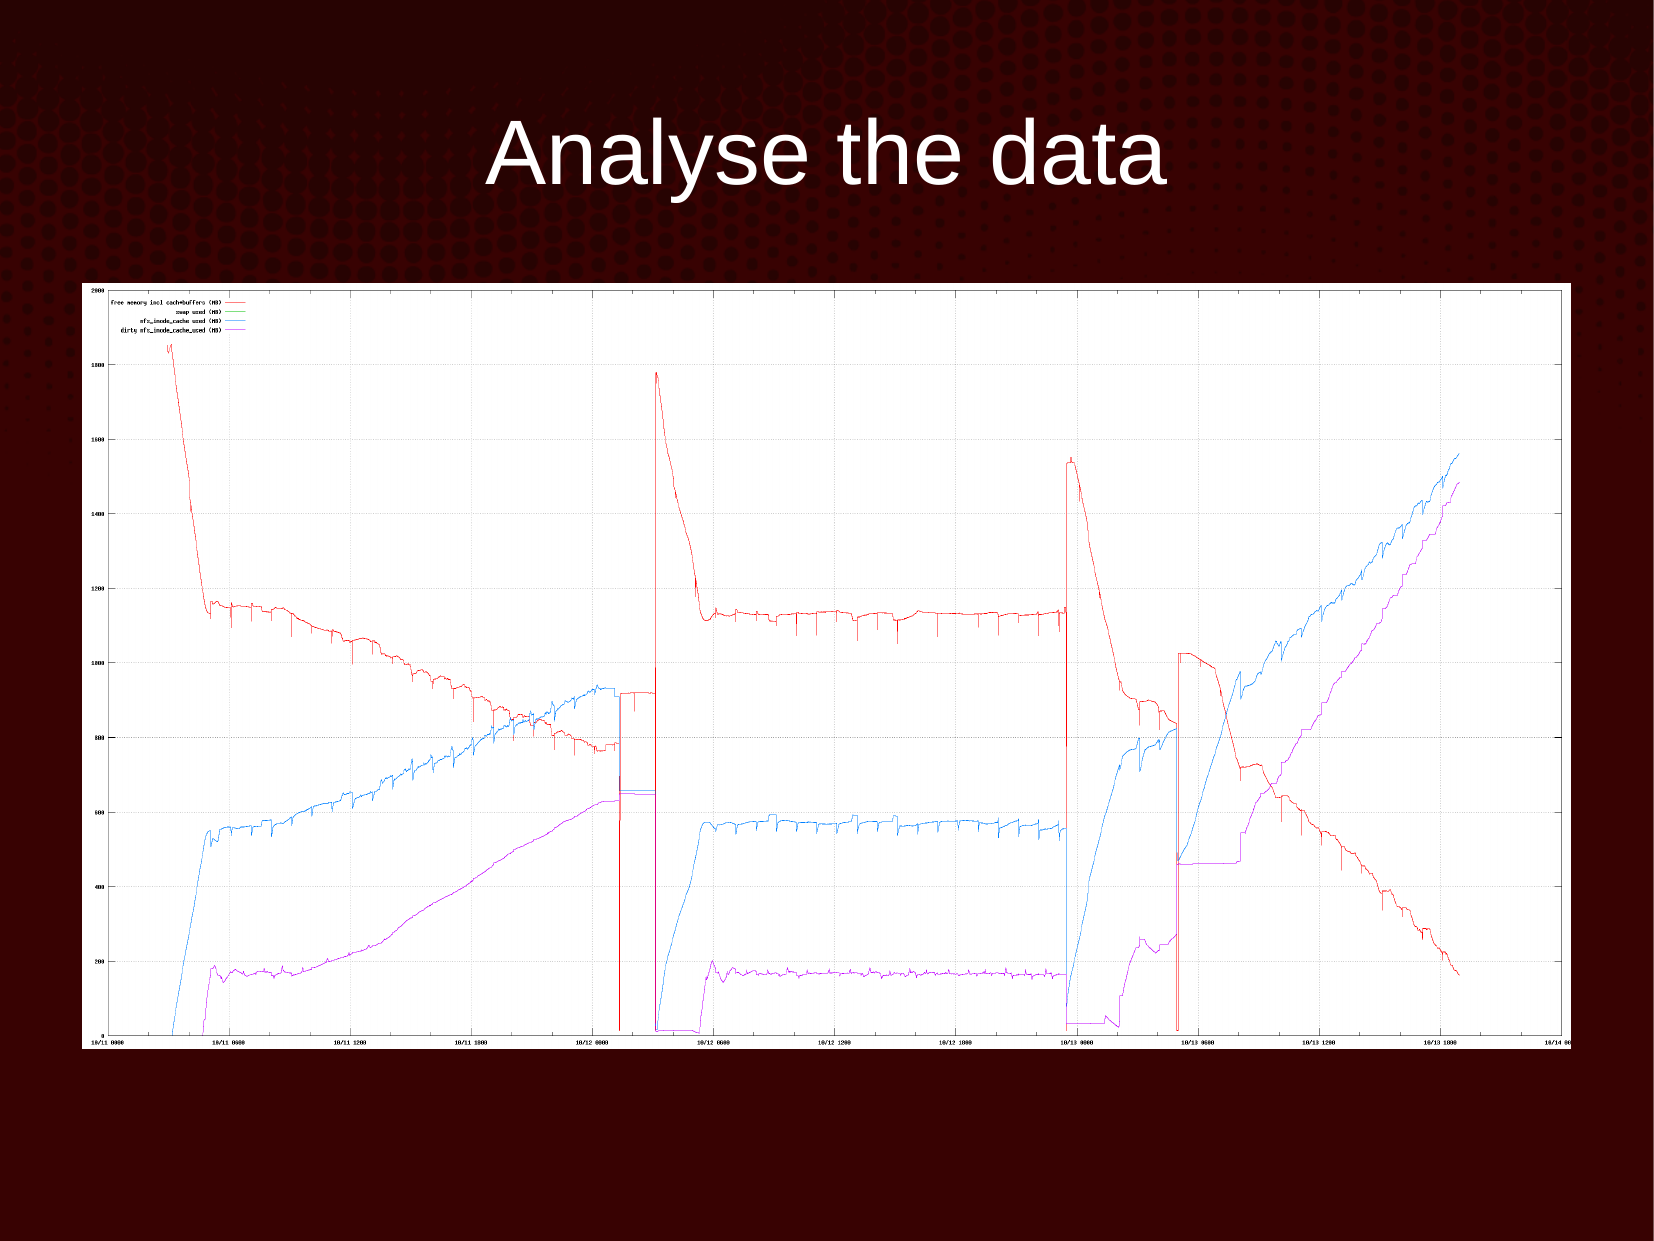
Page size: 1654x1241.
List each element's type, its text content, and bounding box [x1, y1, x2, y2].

title Analyse the data [82, 49, 1571, 257]
picture [0, 0, 1654, 1241]
